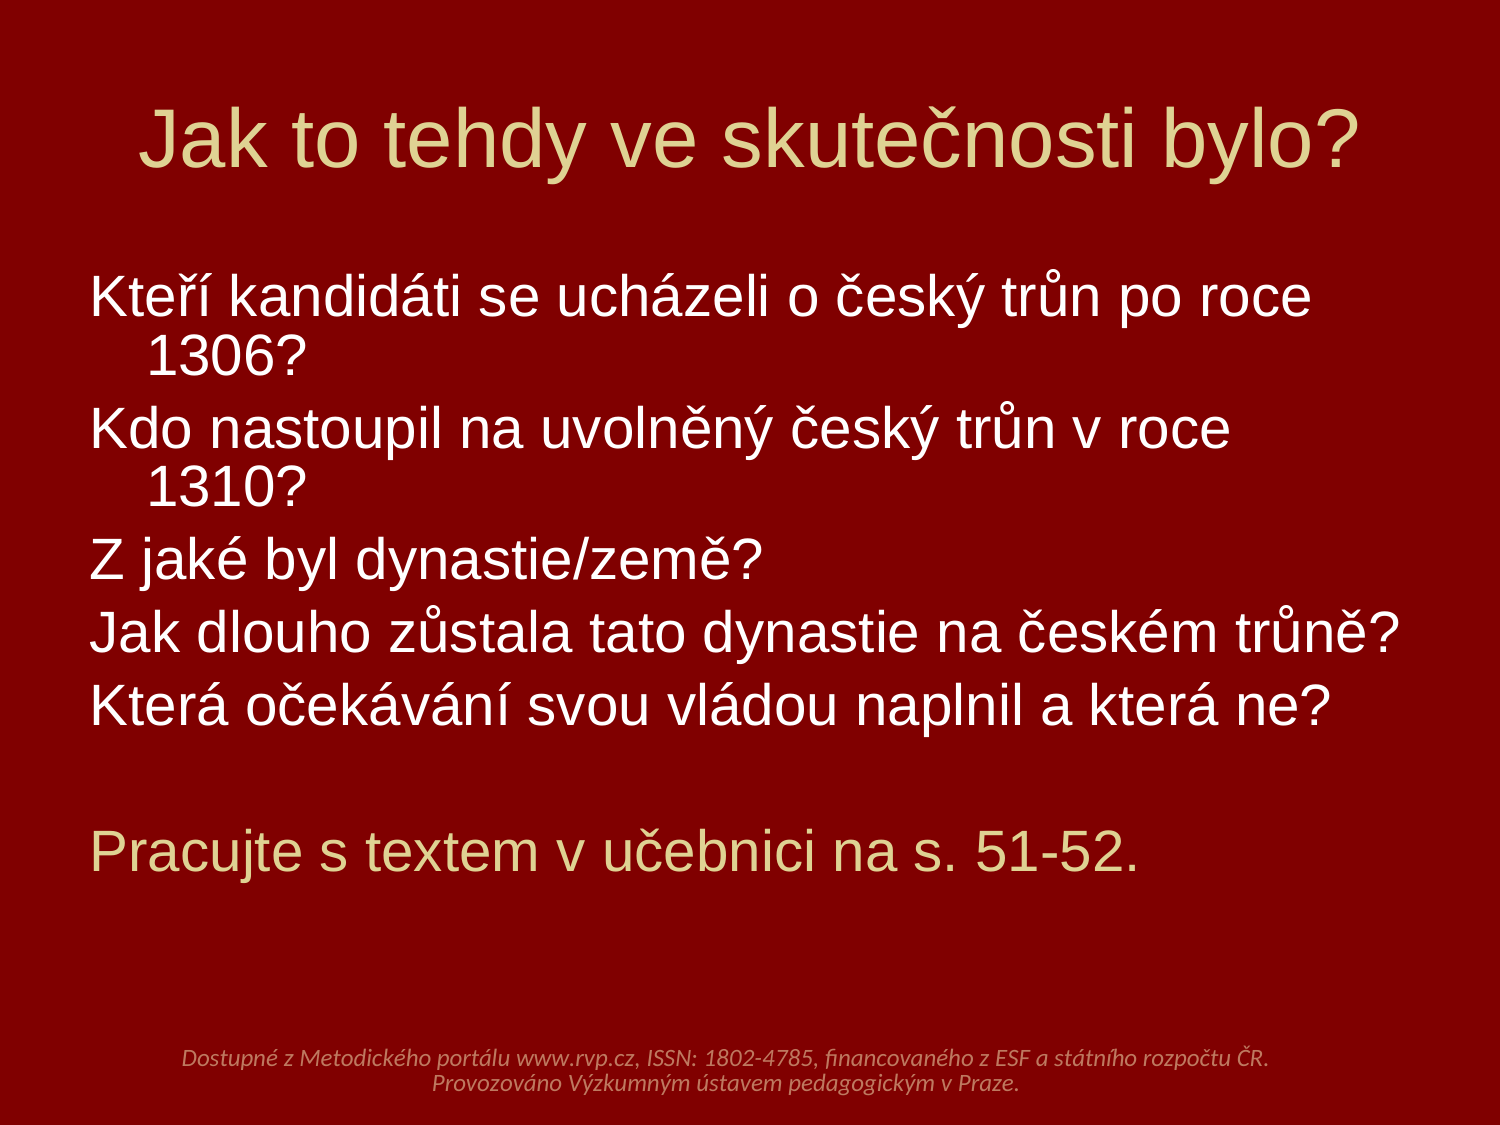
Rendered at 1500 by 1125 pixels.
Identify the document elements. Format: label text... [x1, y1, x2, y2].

text_box Dostupné z Metodického portálu www.rvp.cz, ISSN: 1802-4785, financovaného z ESF a státního rozpočtu ČR. Provozováno Výzkumným ústavem pedagogickým v Praze. [105, 1042, 1348, 1103]
title Jak to tehdy ve skutečnosti bylo? [75, 45, 1426, 233]
list Kteří kandidáti se ucházeli o český trůn po roce 1306? Kdo nastoupil na uvolněný český trůn v roce 1310? Z jaké byl dynastie/země? Jak dlouho zůstala tato dynastie na českém trůně? Která očekávání svou vládou naplnil a která ne? Pracujte s textem v učebnici na s. 51-52. [75, 262, 1426, 1006]
